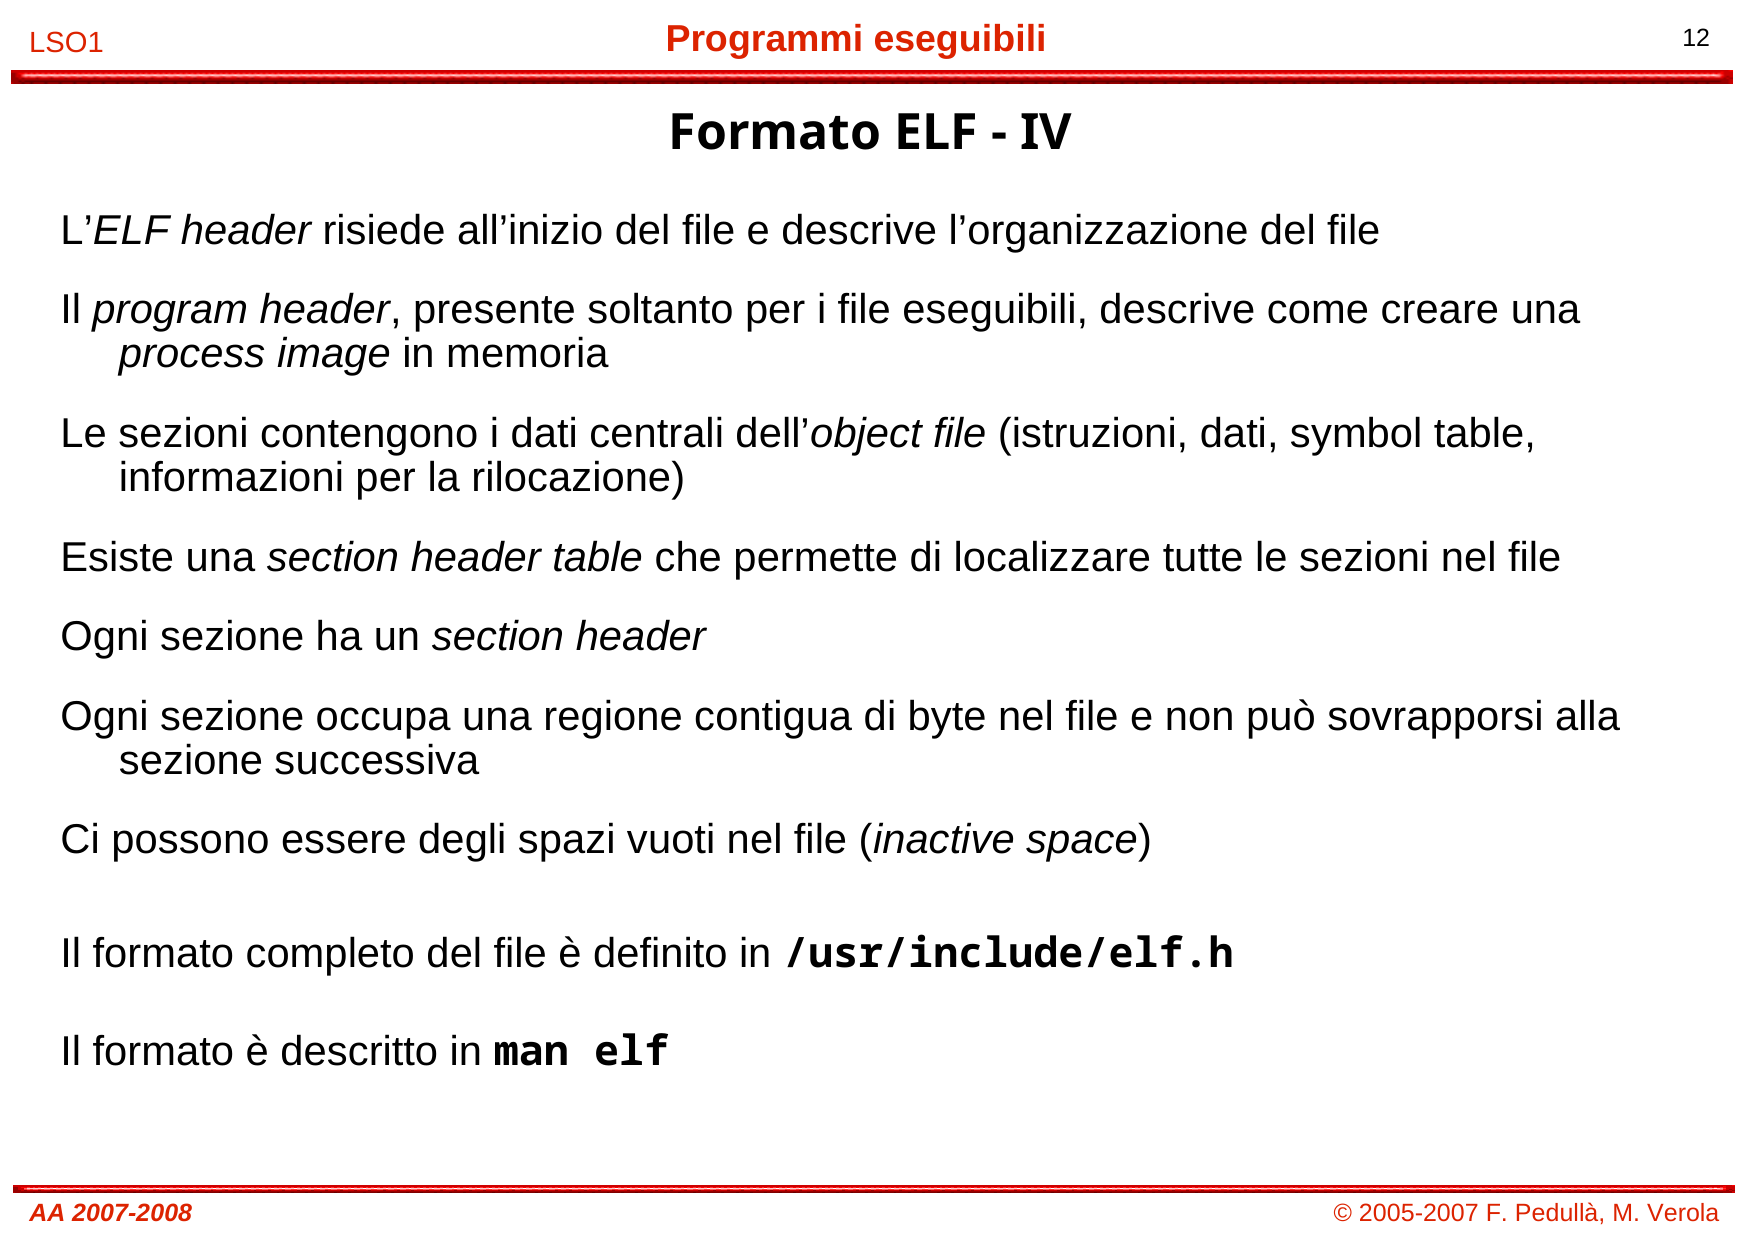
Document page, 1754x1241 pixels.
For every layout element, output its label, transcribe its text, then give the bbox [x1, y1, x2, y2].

list L’ELF header risiede all’inizio del file e descrive l’organizzazione del file Il program header, presente soltanto per i file eseguibili, descrive come creare una process image in memoria Le sezioni contengono i dati centrali dell’object file (istruzioni, dati, symbol table, informazioni per la rilocazione) Esiste una section header table che permette di localizzare tutte le sezioni nel file Ogni sezione ha un section header Ogni sezione occupa una regione contigua di byte nel file e non può sovrapporsi alla sezione successiva Ci possono essere degli spazi vuoti nel file (inactive space) Il formato completo del file è definito in /usr/include/elf.h Il formato è descritto in man elf [40, 200, 1678, 1077]
picture [13, 1185, 1735, 1193]
picture [11, 70, 1733, 84]
title Formato ELF - IV [389, 84, 1364, 180]
